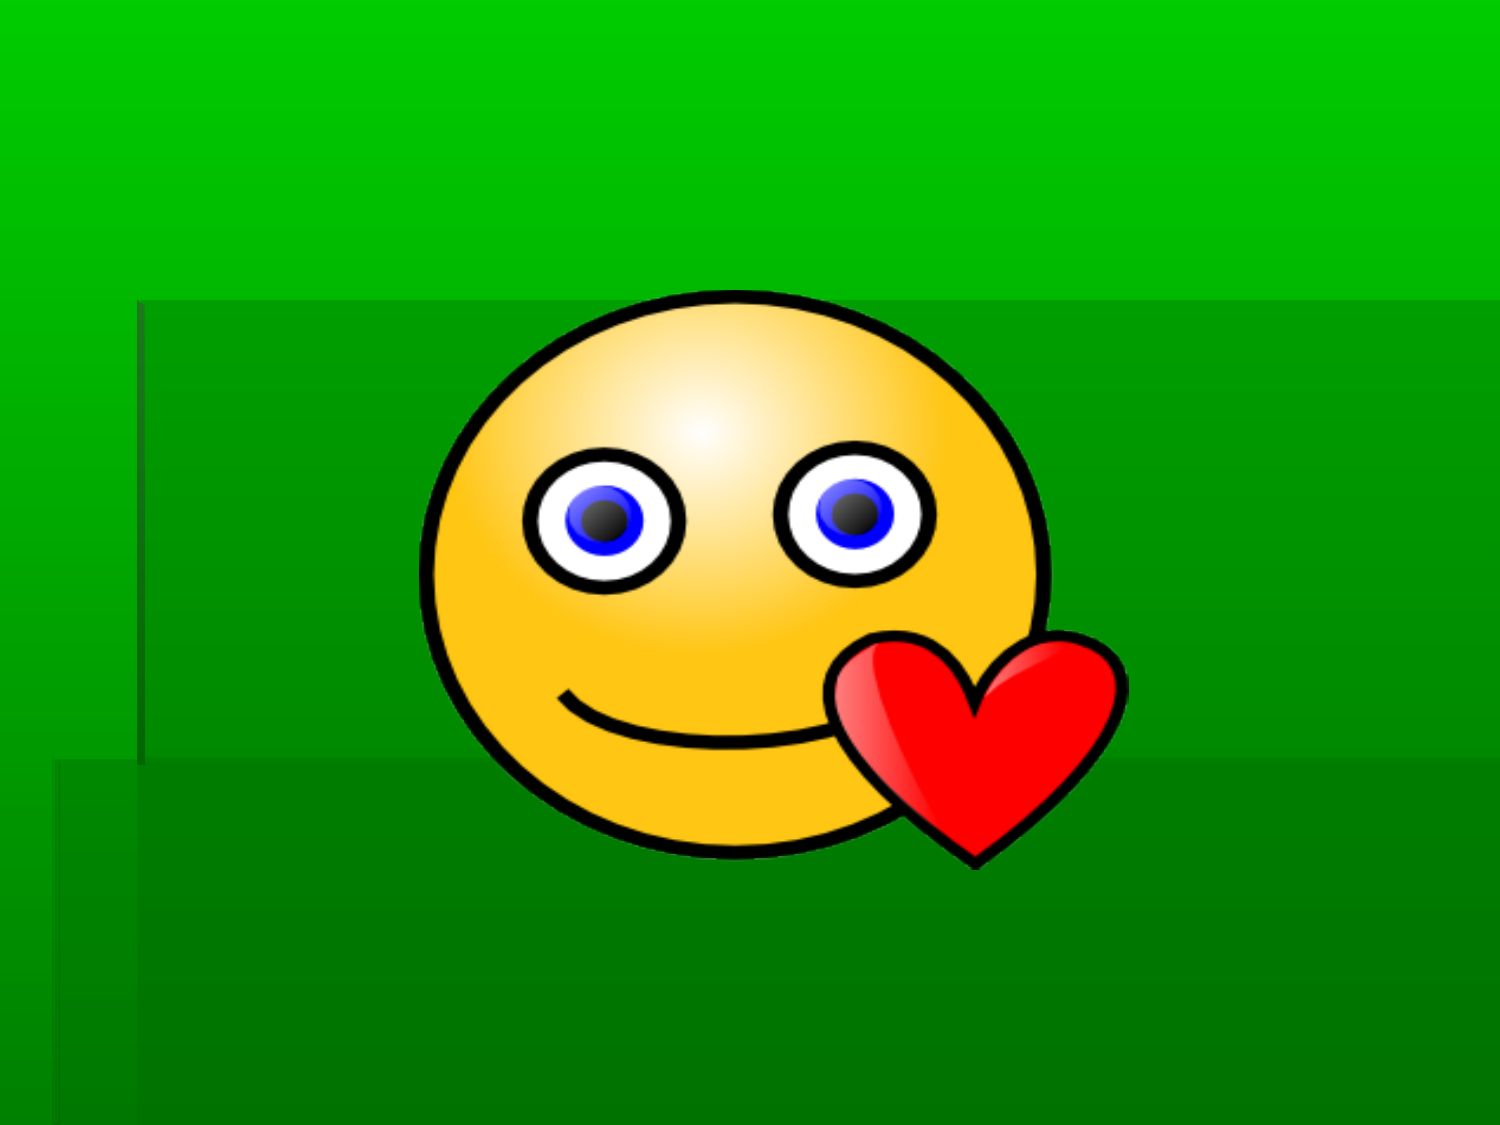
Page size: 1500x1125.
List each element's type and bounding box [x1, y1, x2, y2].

picture [419, 290, 1129, 870]
